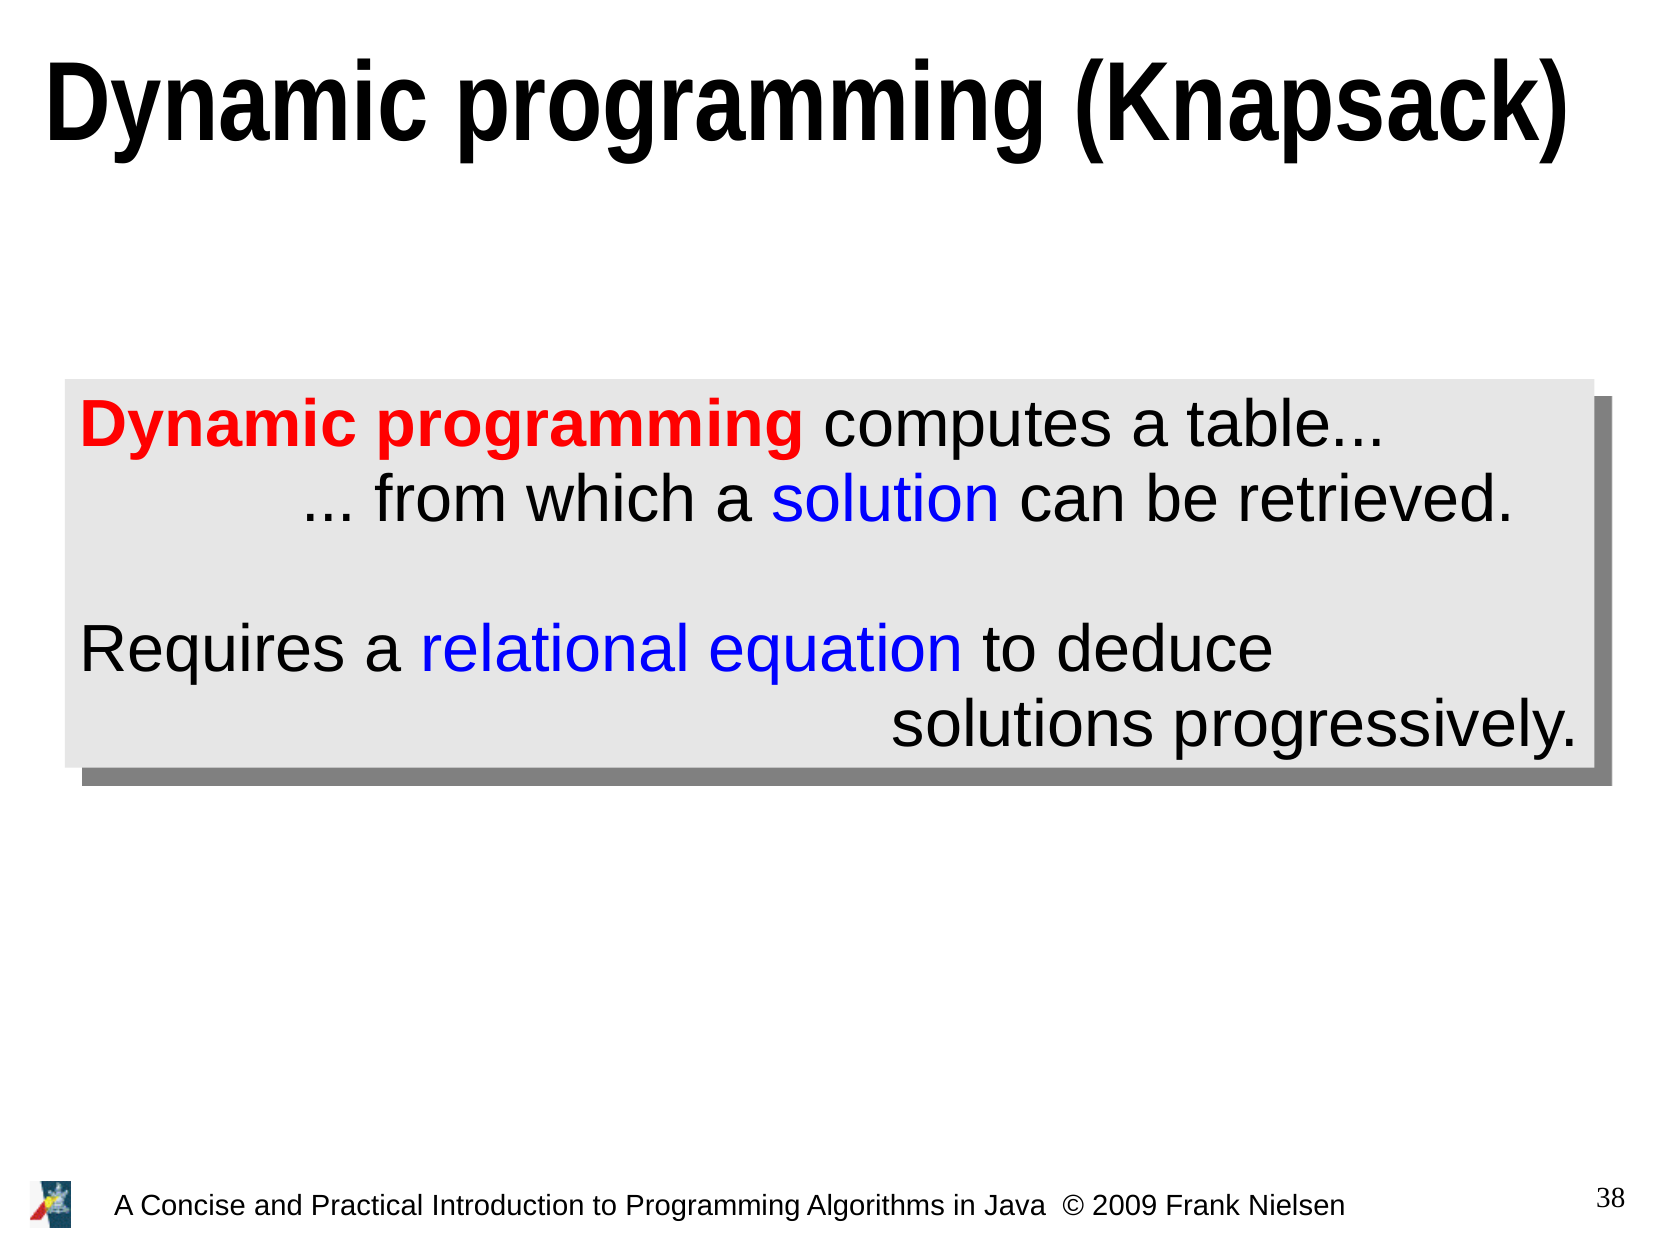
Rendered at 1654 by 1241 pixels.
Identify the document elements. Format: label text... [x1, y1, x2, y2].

text_box Dynamic programming (Knapsack) [29, 28, 1586, 172]
text_box Dynamic programming computes a table... ... from which a solution can be retrieved. Requires a relational equation to deduce solutions progressively. [64, 379, 1595, 768]
picture [29, 1181, 71, 1228]
